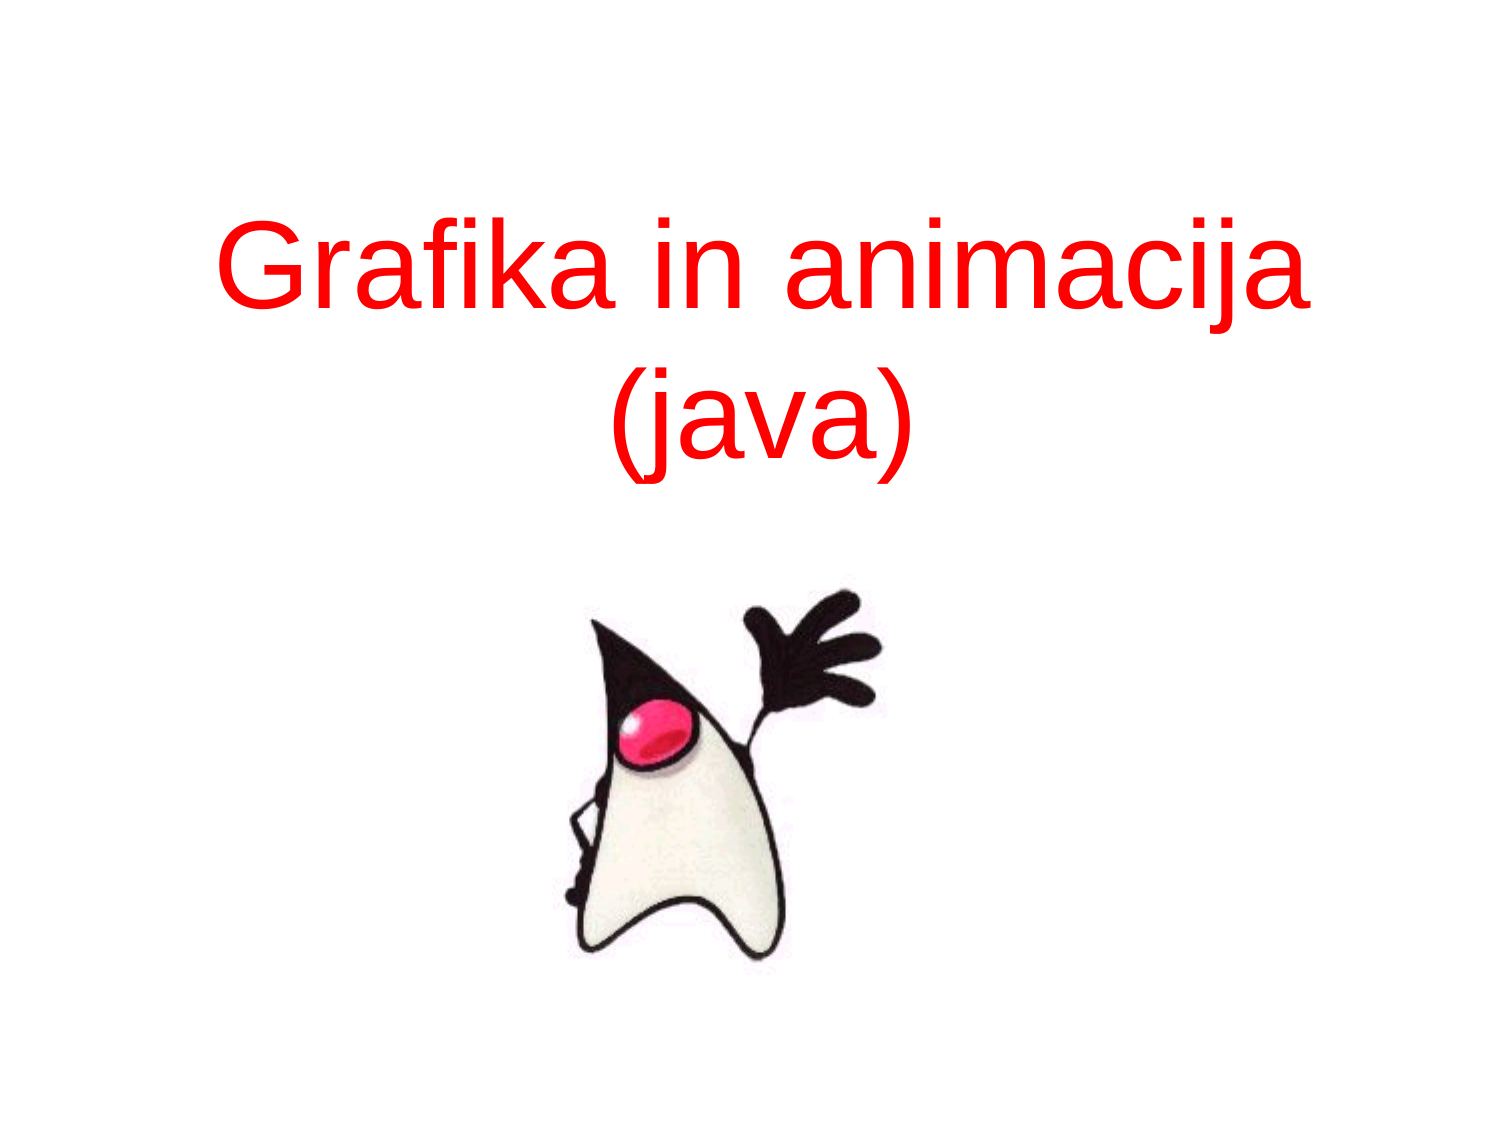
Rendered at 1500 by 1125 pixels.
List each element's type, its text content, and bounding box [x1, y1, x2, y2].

picture [450, 574, 960, 976]
title Grafika in animacija (java) [125, 175, 1401, 491]
